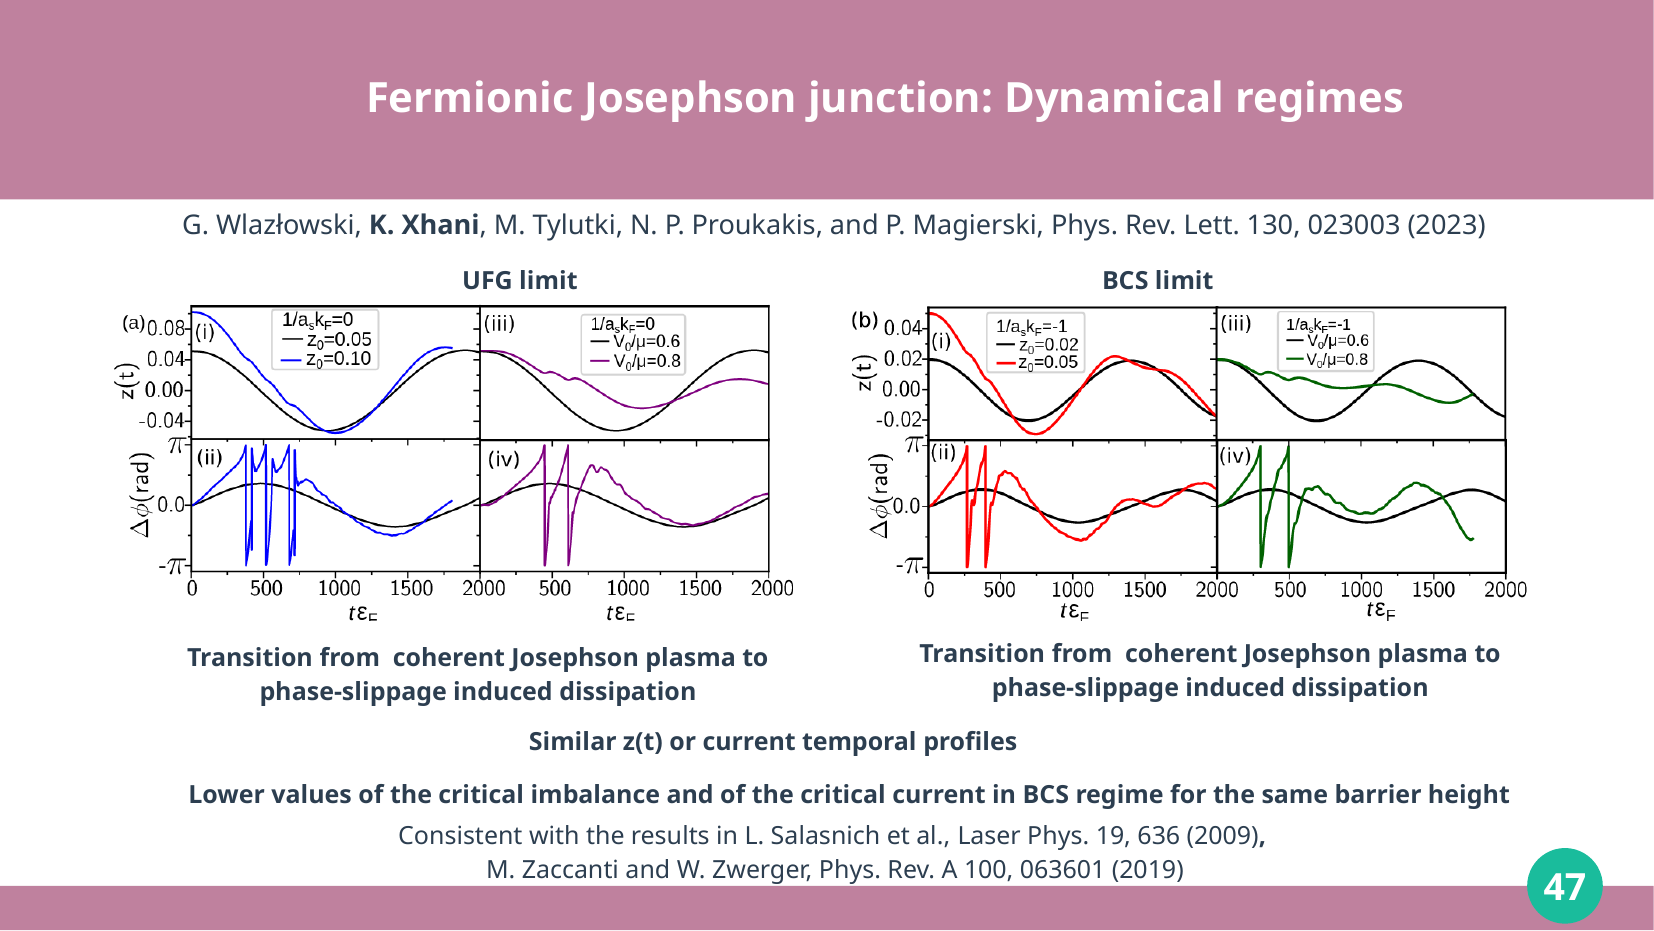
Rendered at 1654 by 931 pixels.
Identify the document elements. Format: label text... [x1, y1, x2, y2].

picture [106, 289, 1589, 621]
text_box Transition from coherent Josephson plasma to phase-slippage induced dissipation [885, 639, 1536, 700]
text_box UFG limit [425, 252, 615, 308]
title Fermionic Josephson junction: Dynamical regimes [366, 37, 1654, 155]
text_box BCS limit [1062, 252, 1253, 308]
text_box Transition from coherent Josephson plasma to phase-slippage induced dissipation [153, 644, 804, 705]
text_box Similar z(t) or current temporal profiles [448, 710, 1099, 771]
text_box Consistent with the results in L. Salasnich et al., Laser Phys. 19, 636 (2009), M. Zaccanti and W. Zwerger, Phys. Rev. A 100, 063601 (2019) [347, 807, 1324, 897]
text_box Lower values of the critical imbalance and of the critical current in BCS regime for the same barrier height [53, 767, 1648, 820]
text_box G. Wlazłowski, K. Xhani, M. Tylutki, N. P. Proukakis, and P. Magierski, Phys. Rev. Lett. 130, 023003 (2023) [21, 194, 1647, 255]
